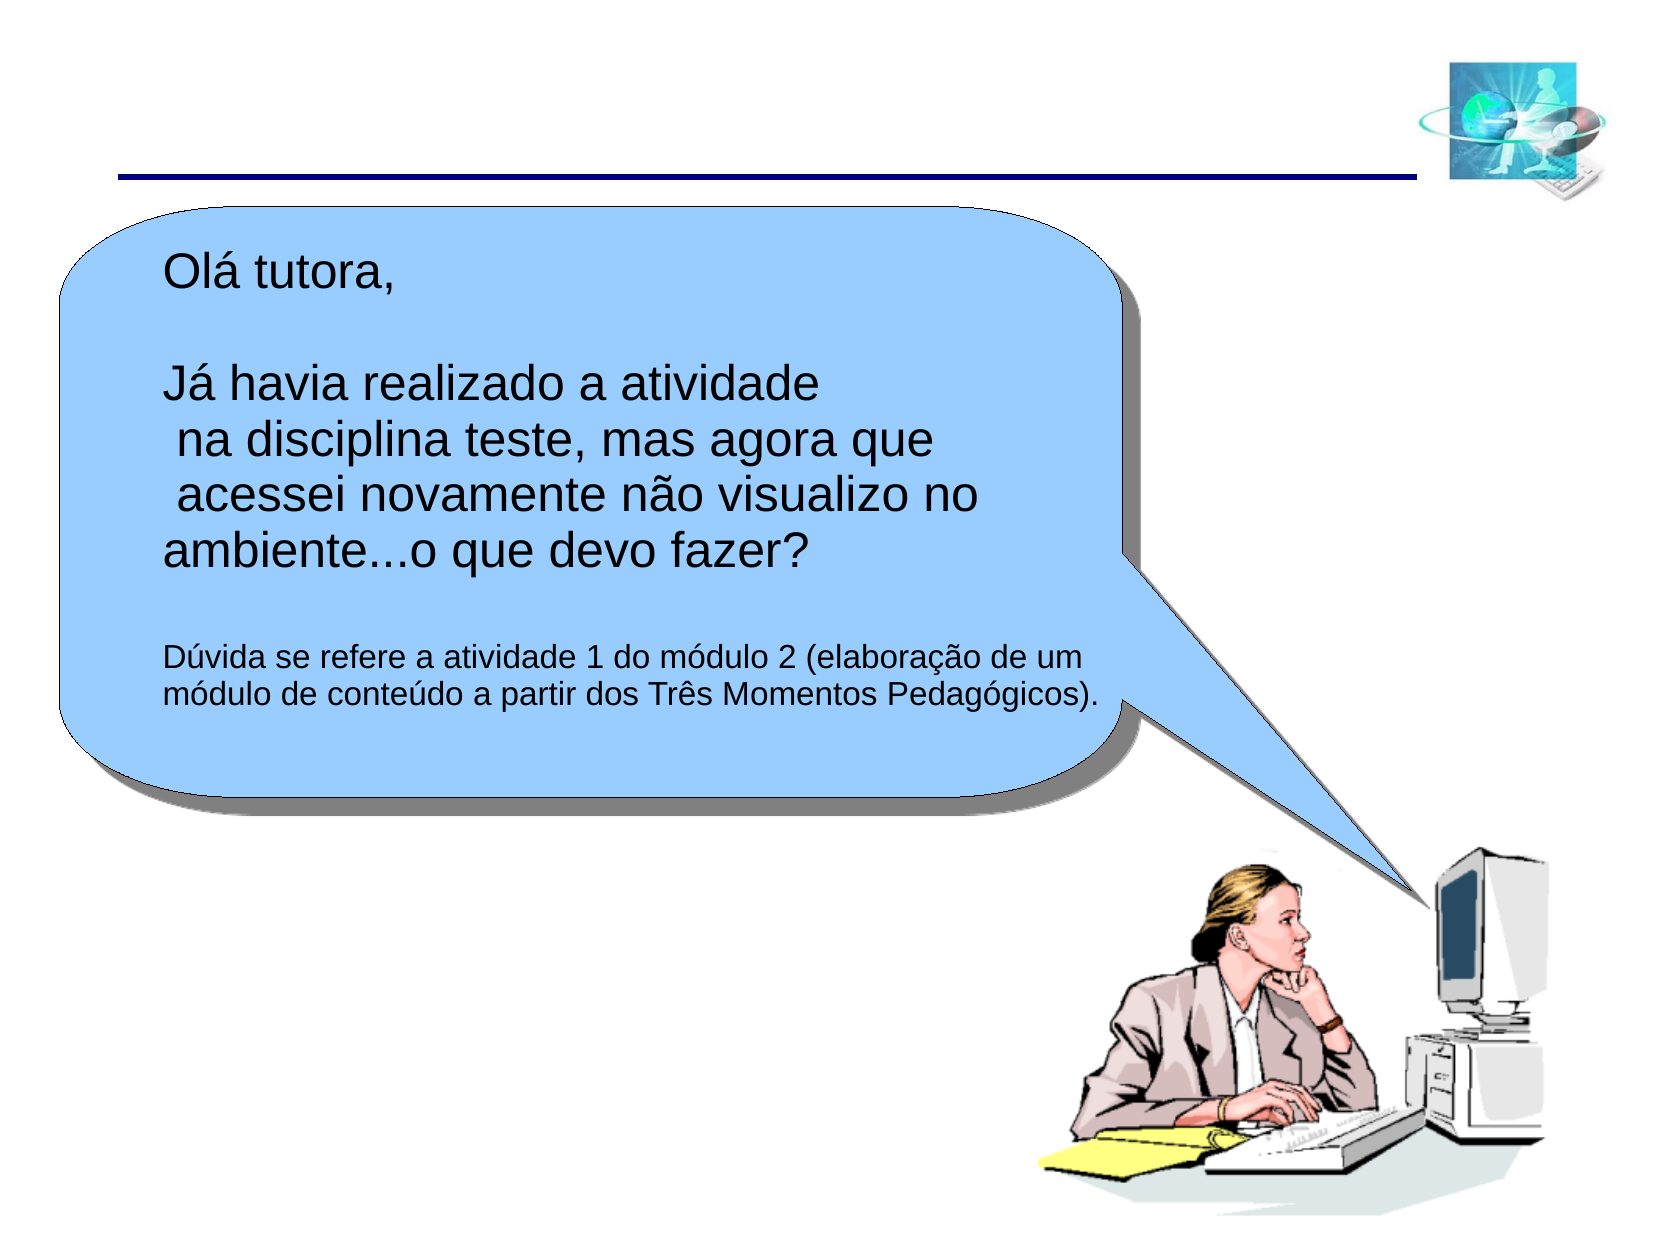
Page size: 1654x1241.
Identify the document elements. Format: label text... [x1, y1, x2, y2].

picture [1417, 59, 1609, 211]
picture [1038, 824, 1565, 1241]
text_box [1166, 603, 1412, 891]
text_box Olá tutora, Já havia realizado a atividade na disciplina teste, mas agora que acessei novamente não visualizo no ambiente...o que devo fazer? Dúvida se refere a atividade 1 do módulo 2 (elaboração de um módulo de conteúdo a partir dos Três Momentos Pedagógicos). [147, 236, 1166, 857]
text_box [59, 206, 1072, 785]
